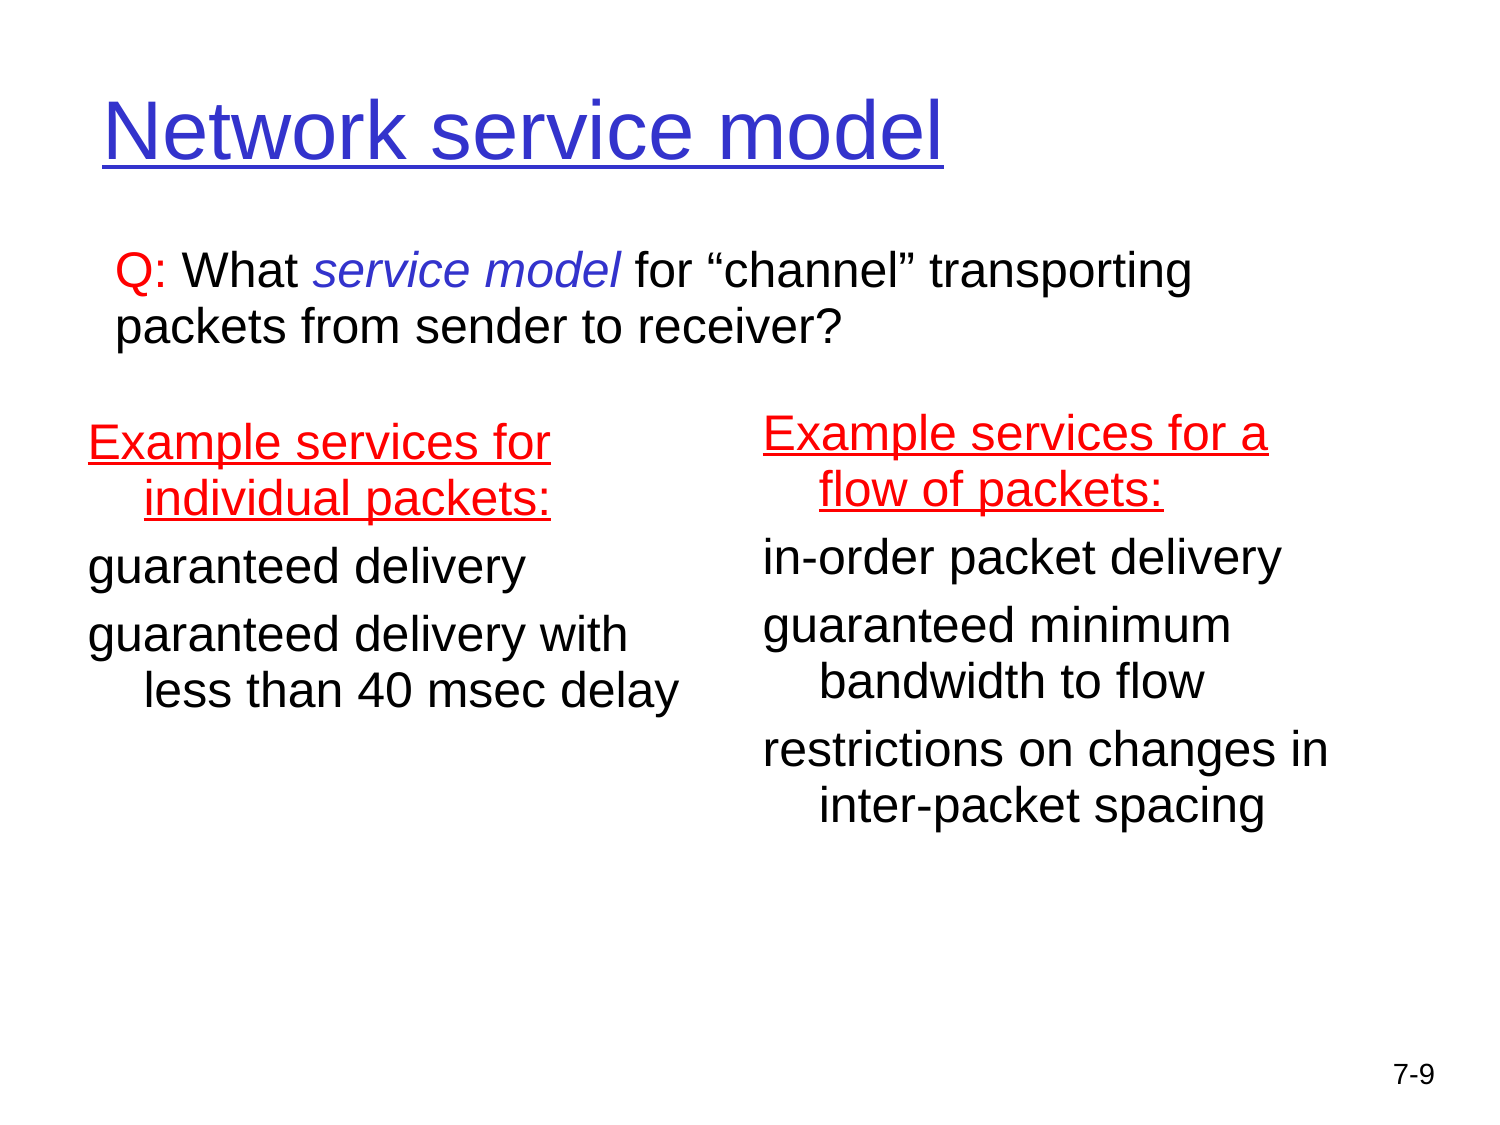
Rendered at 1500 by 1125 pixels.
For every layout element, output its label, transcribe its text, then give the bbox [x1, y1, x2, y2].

list Example services for individual packets: guaranteed delivery guaranteed delivery with less than 40 msec delay [72, 406, 698, 1125]
list Example services for a flow of packets: in-order packet delivery guaranteed minimum bandwidth to flow restrictions on changes in inter-packet spacing [747, 397, 1373, 1003]
title Network service model [87, 37, 1363, 225]
text_box Q: What service model for “channel” transporting packets from sender to receiver? [99, 234, 1340, 362]
